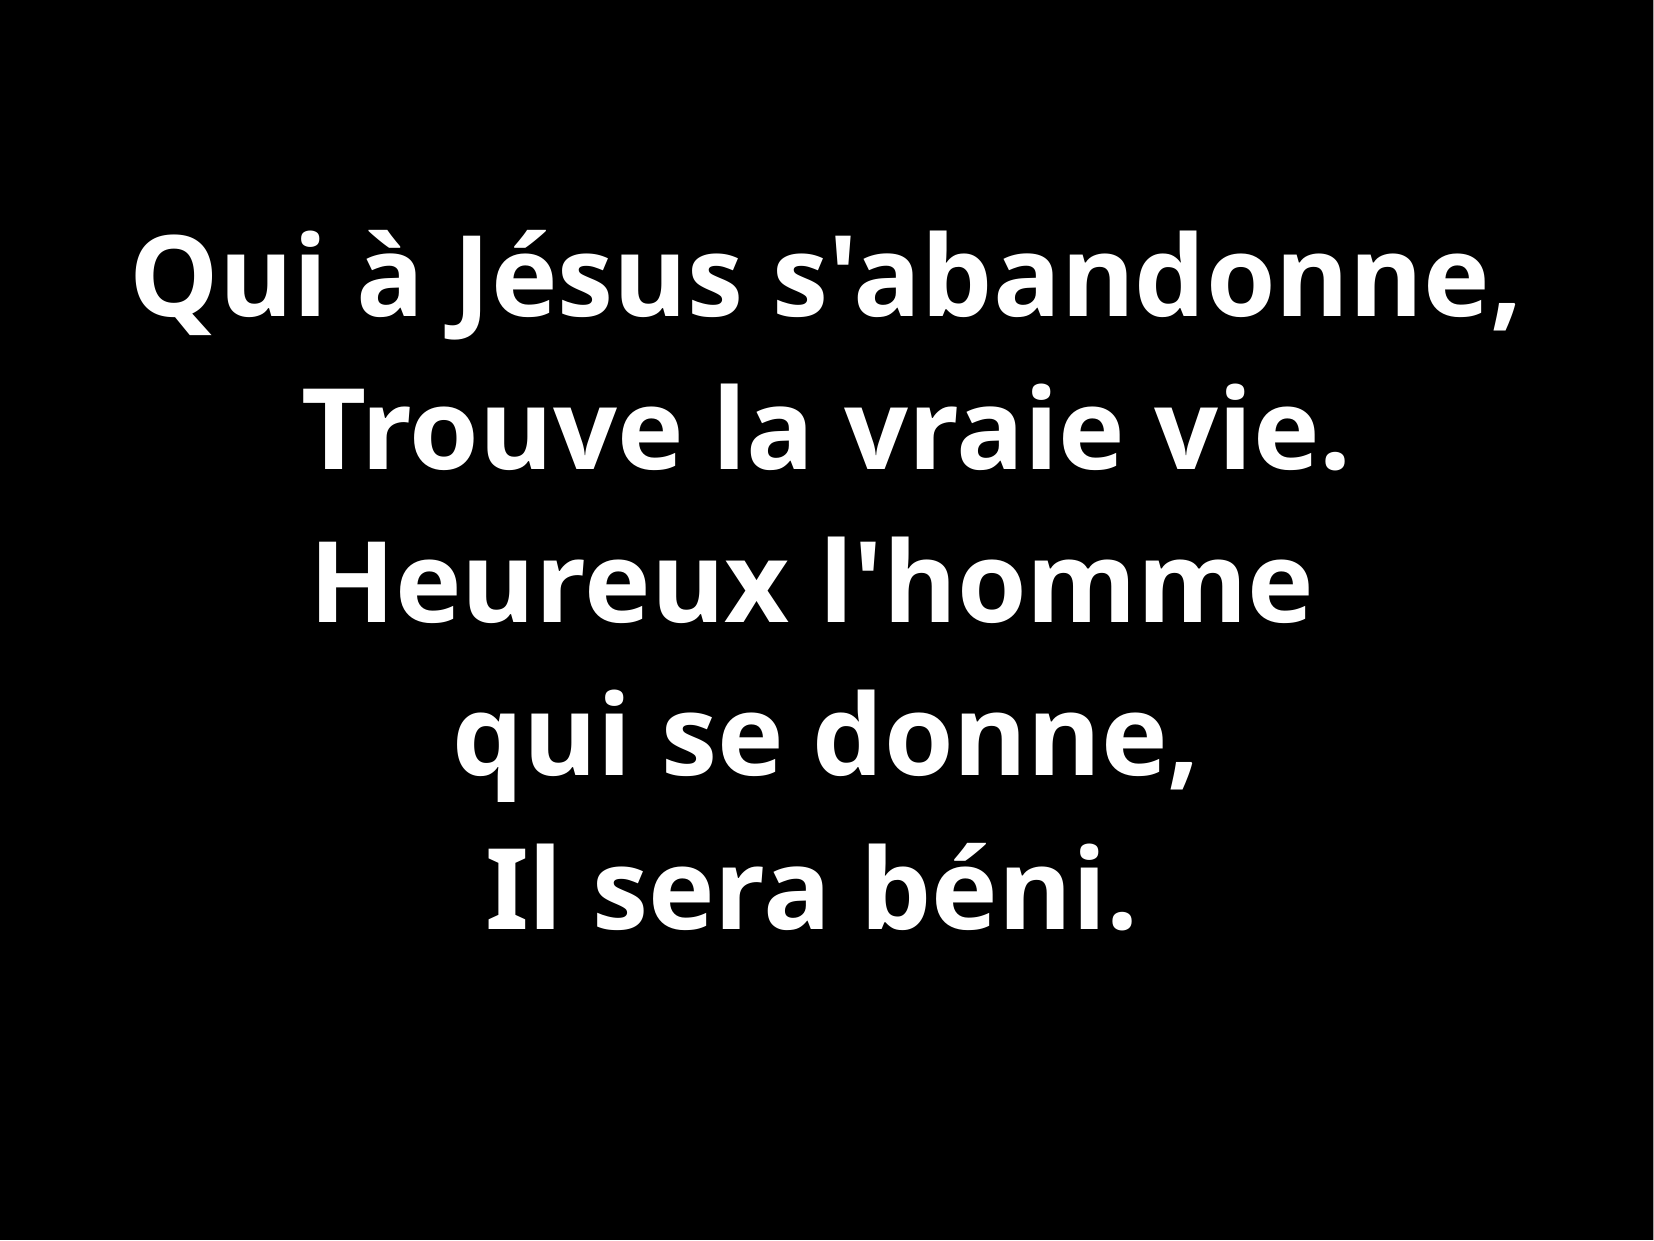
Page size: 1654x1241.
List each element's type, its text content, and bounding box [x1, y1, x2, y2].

subtitle Qui à Jésus s'abandonne, Trouve la vraie vie. Heureux l'homme qui se donne, Il sera béni. [82, 49, 1571, 1109]
